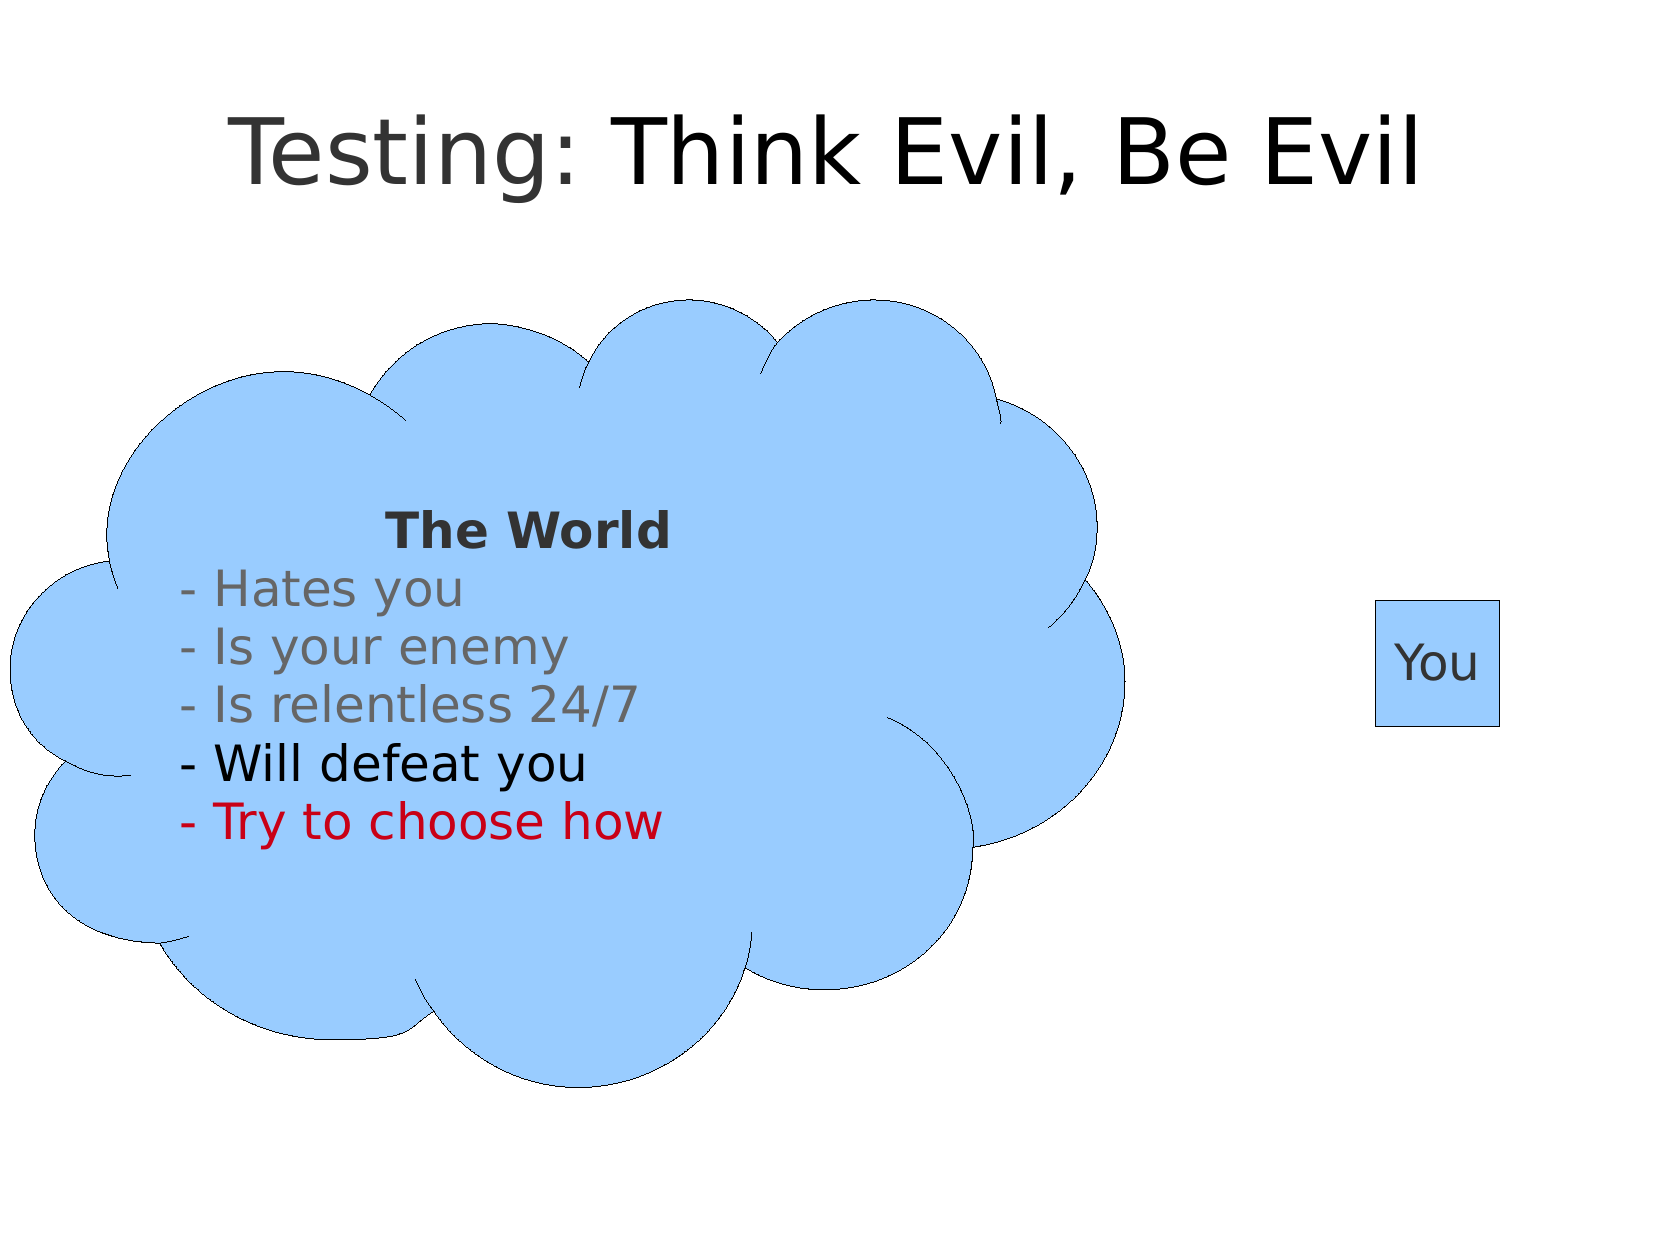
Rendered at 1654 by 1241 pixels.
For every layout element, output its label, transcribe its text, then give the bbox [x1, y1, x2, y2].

text_box The World - Hates you - Is your enemy - Is relentless 24/7 - Will defeat you - Try to choose how [10, 299, 1126, 1088]
text_box You [1375, 600, 1500, 727]
title Testing: Think Evil, Be Evil [82, 56, 1571, 250]
